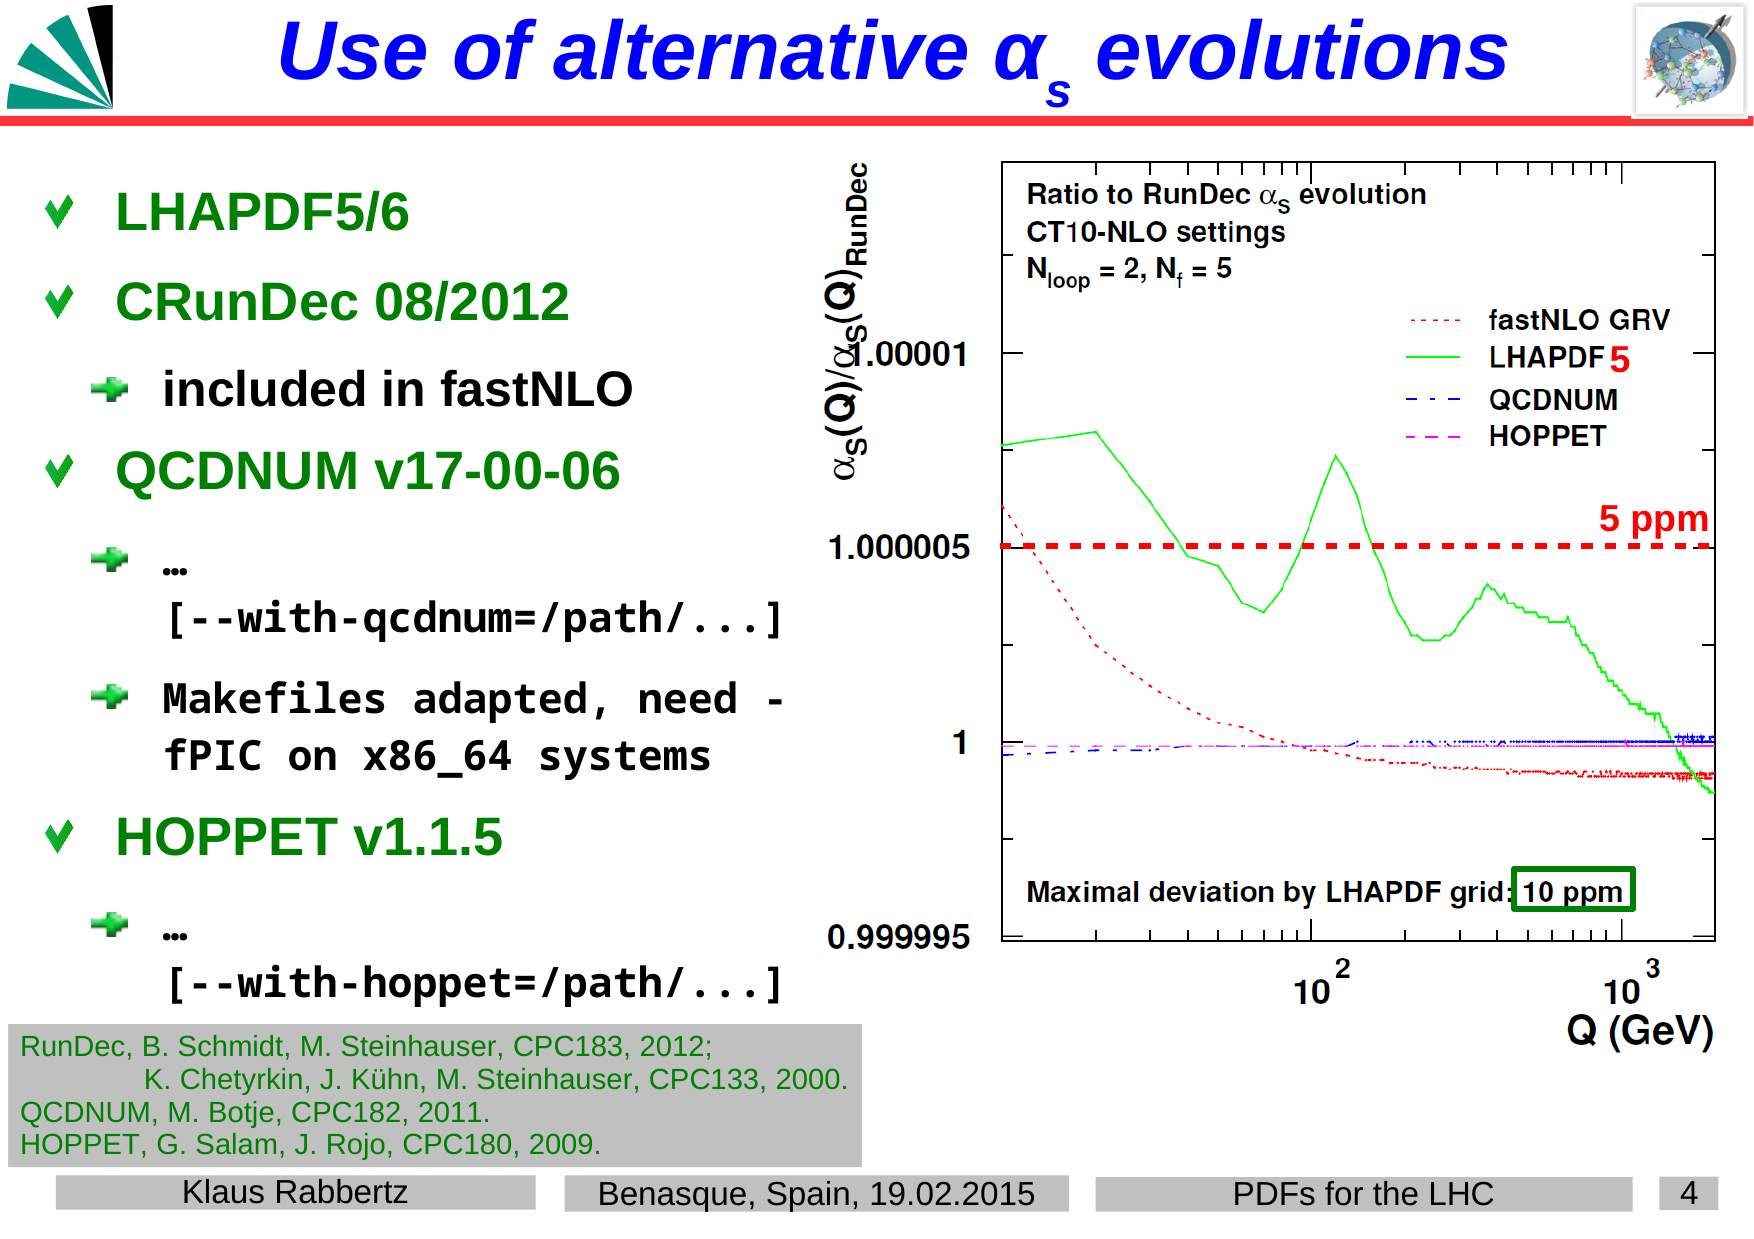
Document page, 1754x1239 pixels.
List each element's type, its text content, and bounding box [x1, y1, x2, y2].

list LHAPDF5/6 CRunDec 08/2012 included in fastNLO QCDNUM v17-00-06 … [--with-qcdnum=/path/...] Makefiles adapted, need -fPIC on x86_64 systems HOPPET v1.1.5 … [--with-hoppet=/path/...] [32, 181, 792, 838]
text_box 5 [1597, 332, 1643, 387]
picture [1631, 2, 1748, 119]
picture [91, 912, 128, 937]
text_box 5 ppm [1587, 491, 1722, 546]
picture [7, 5, 113, 110]
picture [814, 154, 1727, 1054]
text_box RunDec, B. Schmidt, M. Steinhauser, CPC183, 2012; K. Chetyrkin, J. Kühn, M. Steinhauser, CPC133, 2000. QCDNUM, M. Botje, CPC182, 2011. HOPPET, G. Salam, J. Rojo, CPC180, 2009. [8, 1024, 861, 1168]
title Use of alternative αs evolutions [123, 0, 1606, 125]
